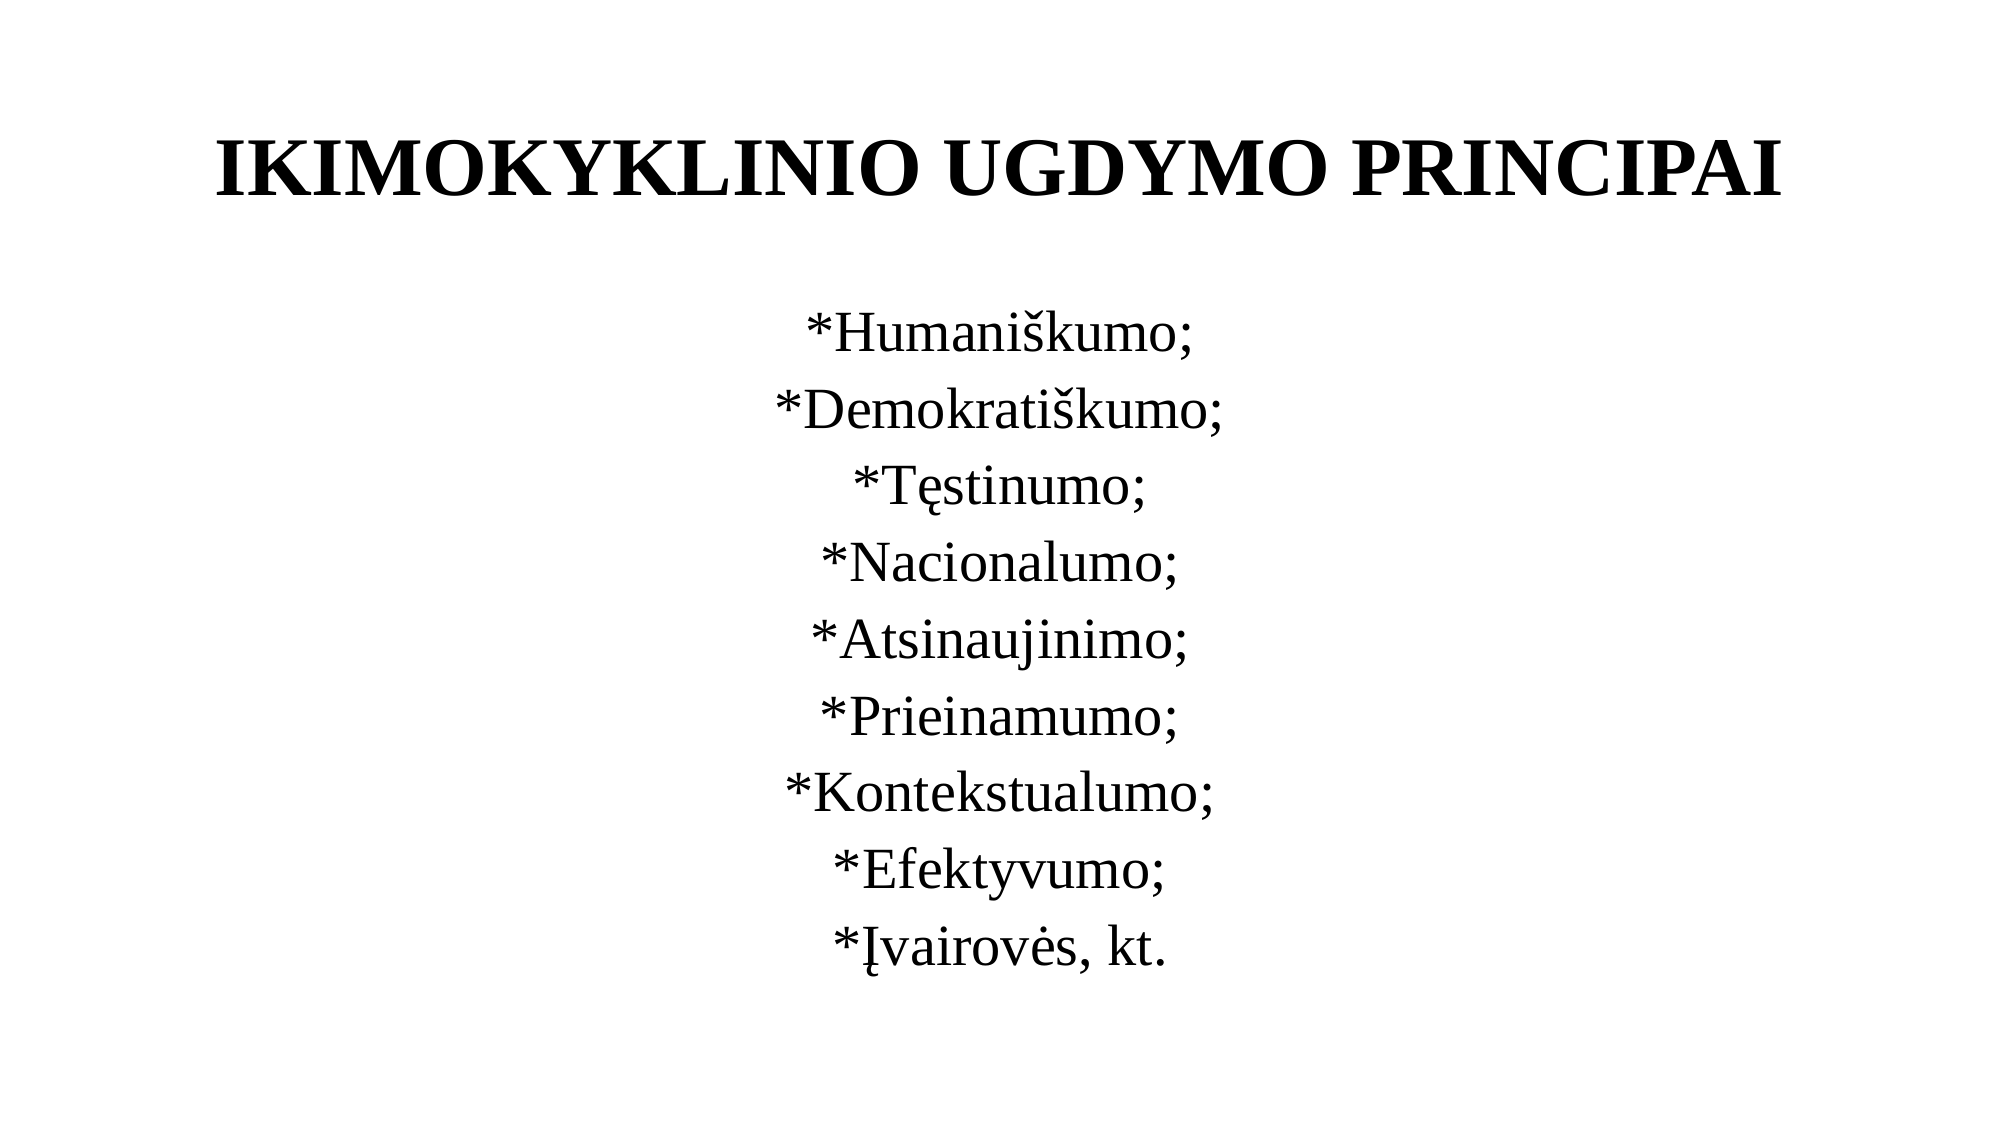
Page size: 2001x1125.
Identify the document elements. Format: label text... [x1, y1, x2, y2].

title IKIMOKYKLINIO UGDYMO PRINCIPAI [137, 59, 1863, 278]
list *Humaniškumo; *Demokratiškumo; *Tęstinumo; *Nacionalumo; *Atsinaujinimo; *Prieinamumo; *Kontekstualumo; *Efektyvumo; *Įvairovės, kt. [137, 299, 1863, 1014]
